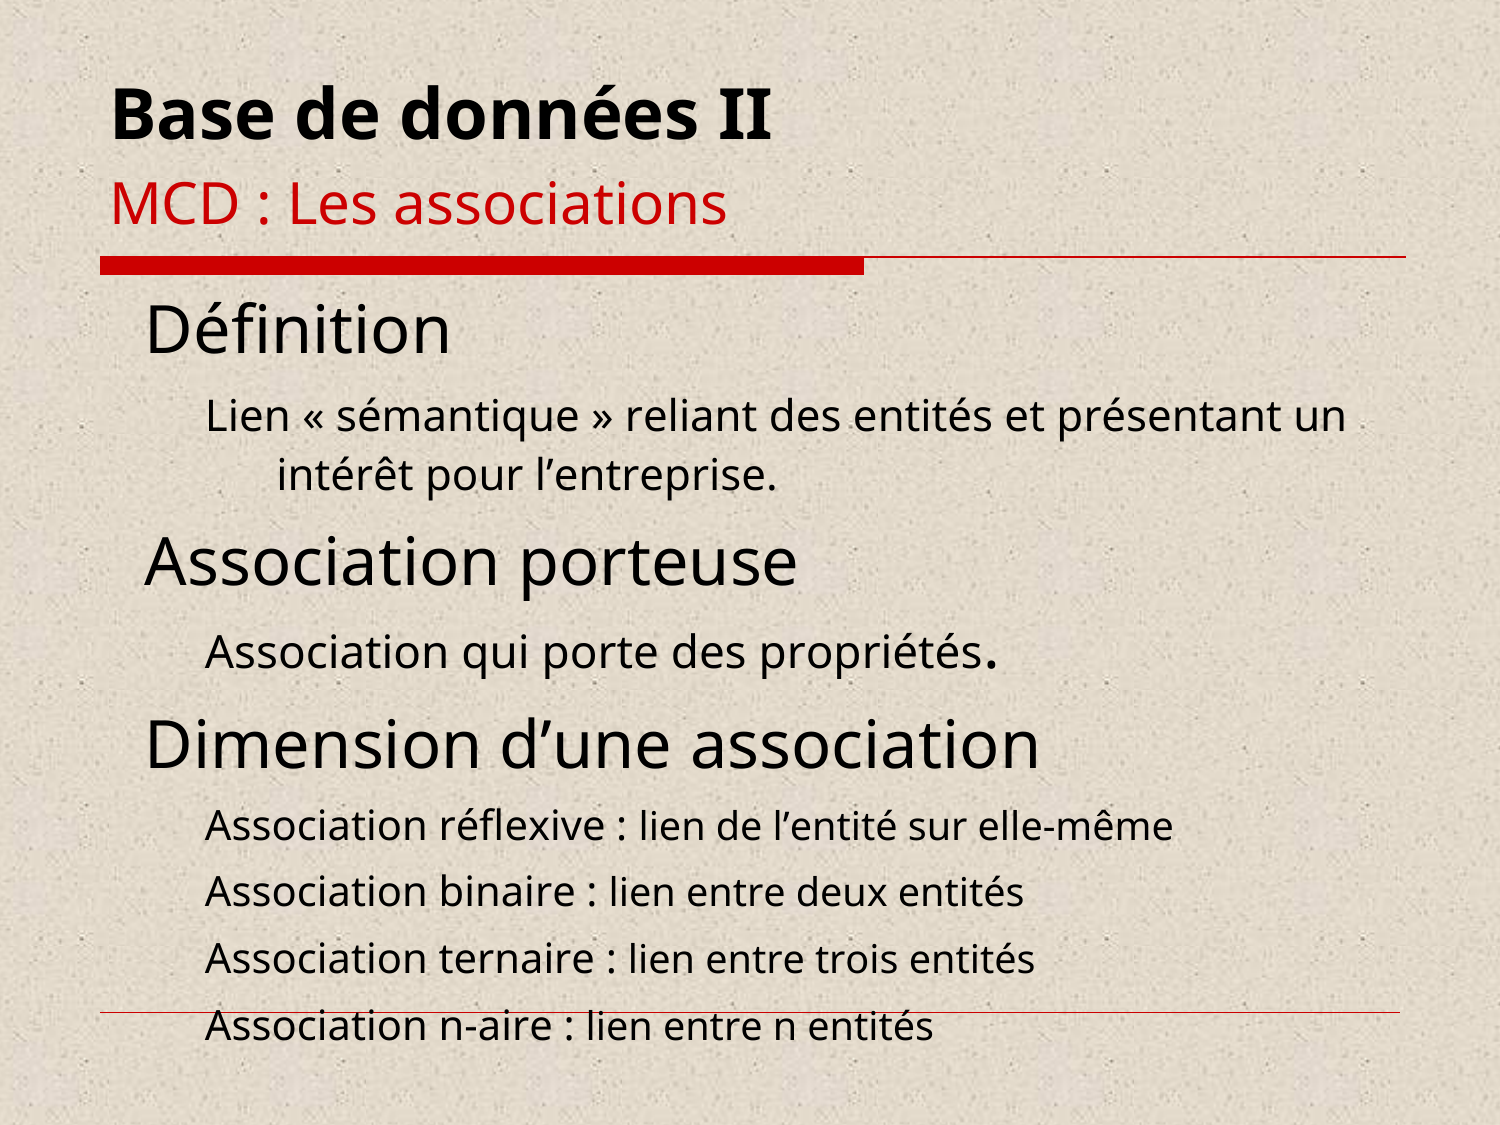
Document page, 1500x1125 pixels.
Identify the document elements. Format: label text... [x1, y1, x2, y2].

title Base de données II MCD : Les associations [94, 49, 1407, 250]
picture [0, 0, 1500, 1125]
list Définition Lien « sémantique » reliant des entités et présentant un intérêt pour l’entreprise. Association porteuse Association qui porte des propriétés. Dimension d’une association Association réflexive : lien de l’entité sur elle-même Association binaire : lien entre deux entités Association ternaire : lien entre trois entités Association n-aire : lien entre n entités [112, 275, 1388, 1125]
